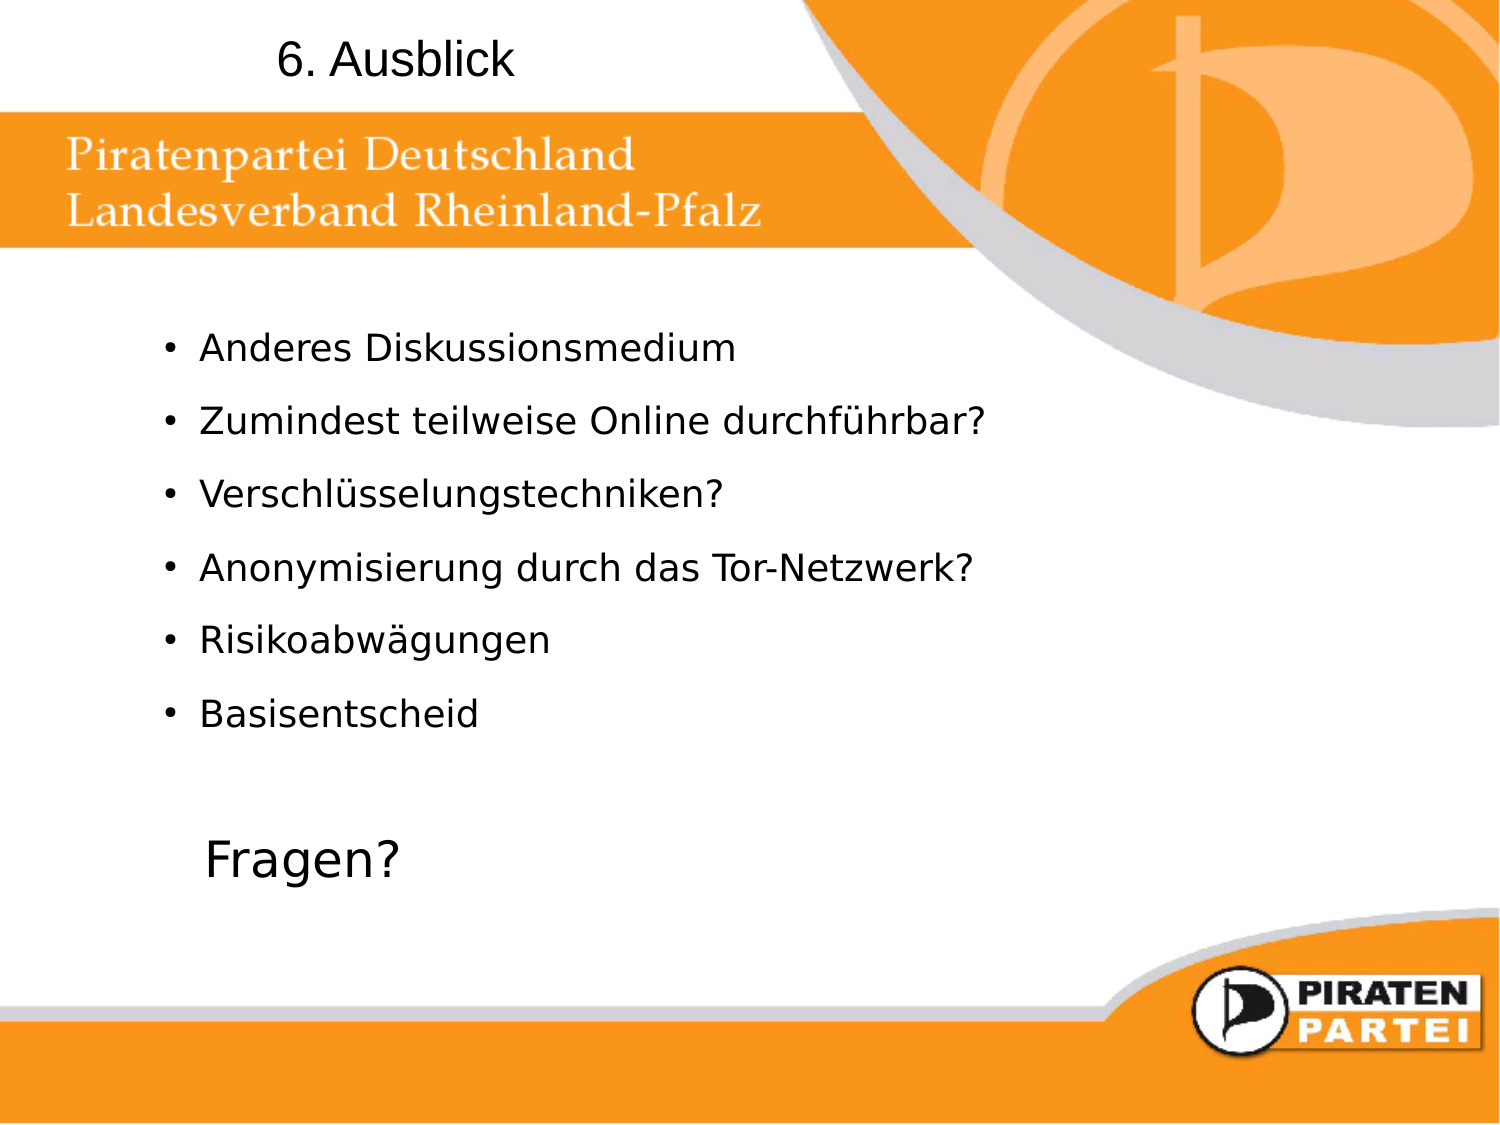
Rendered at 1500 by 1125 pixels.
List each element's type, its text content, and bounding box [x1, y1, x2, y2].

text_box Fragen? [190, 823, 417, 909]
title 6. Ausblick [23, 11, 768, 107]
picture [0, 0, 1500, 1125]
text_box Anderes Diskussionsmedium Zumindest teilweise Online durchführbar? Verschlüsselungstechniken? Anonymisierung durch das Tor-Netzwerk? Risikoabwägungen Basisentscheid [148, 319, 1003, 744]
